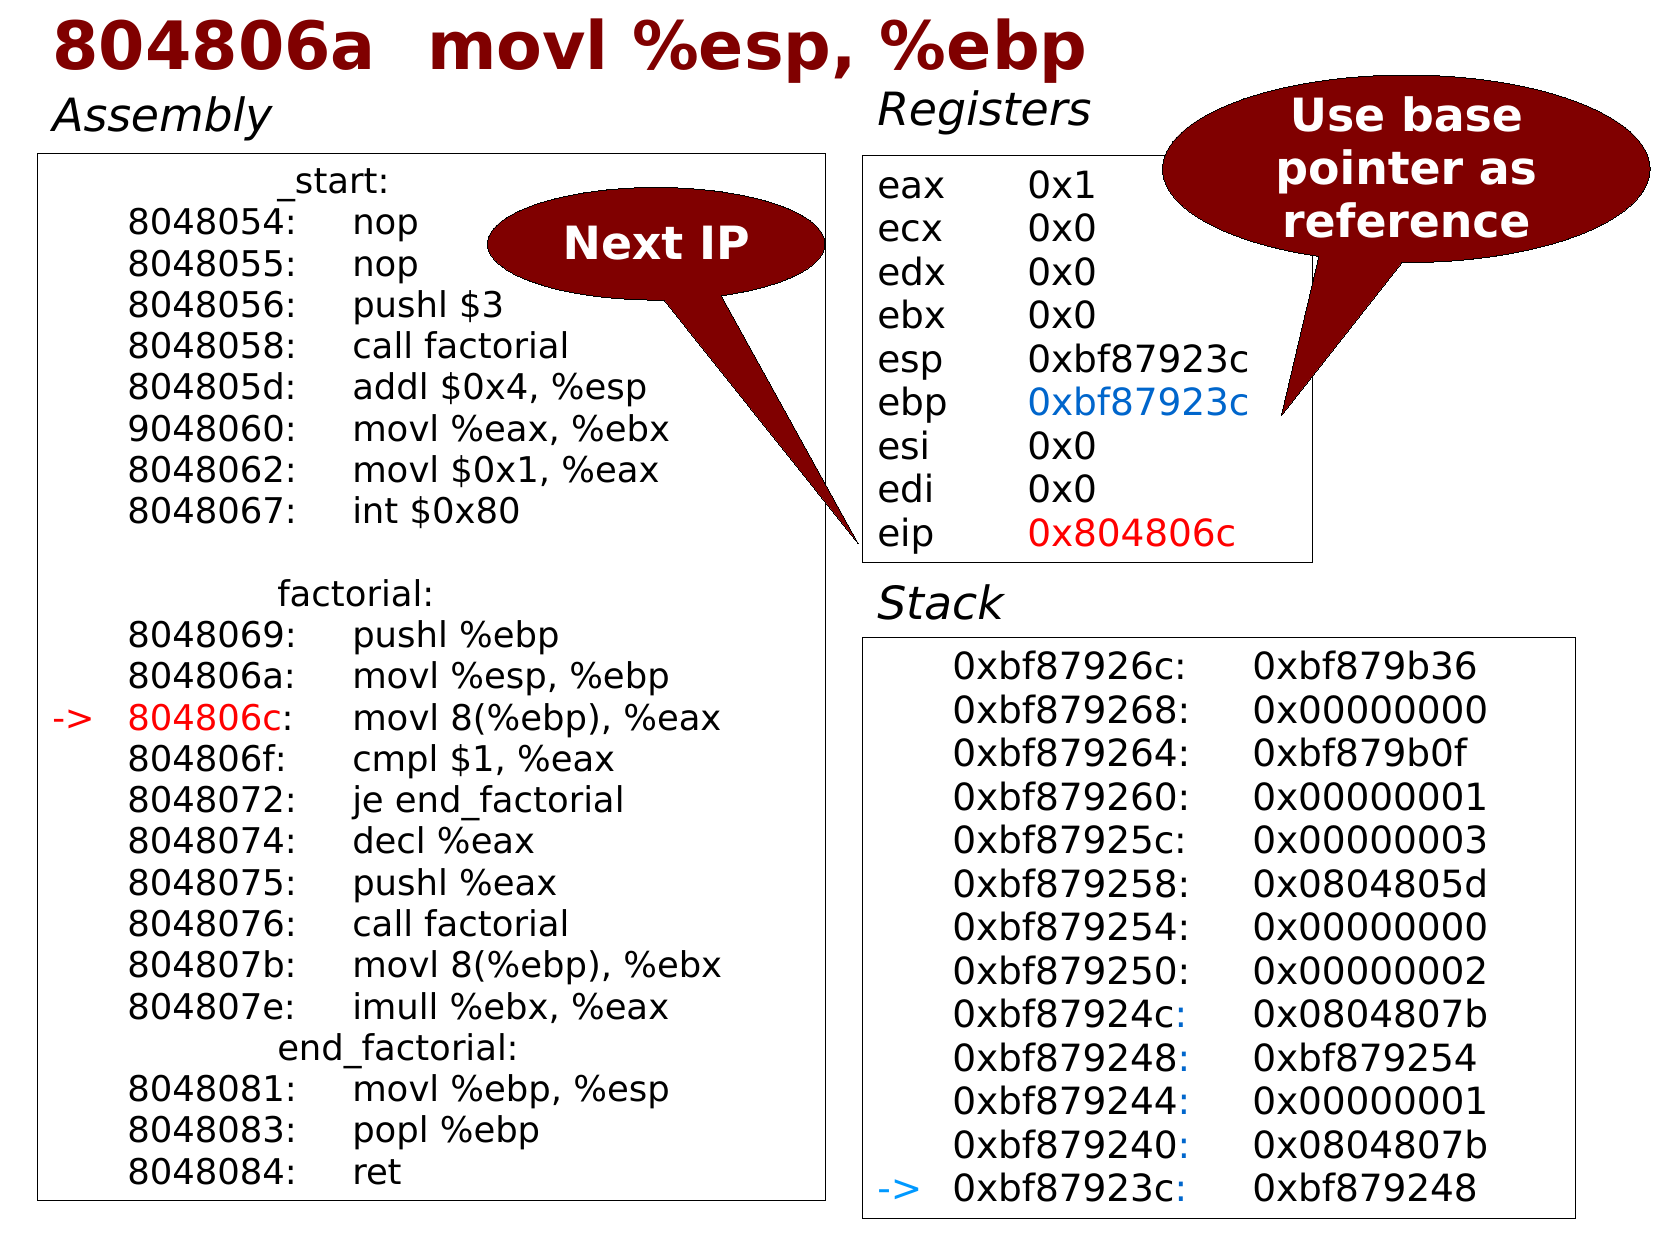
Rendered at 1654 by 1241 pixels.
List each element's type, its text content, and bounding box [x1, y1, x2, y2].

text_box Use base pointer as reference [1162, 75, 1651, 416]
text_box eax 0x1 ecx 0x0 edx 0x0 ebx 0x0 esp 0xbf87923c ebp 0xbf87923c esi 0x0 edi 0x0 eip 0x804806c [862, 155, 1313, 563]
text_box _start: 8048054: nop 8048055: nop 8048056: pushl $3 8048058: call factorial 804805d: addl $0x4, %esp 9048060: movl %eax, %ebx 8048062: movl $0x1, %eax 8048067: int $0x80 factorial: 8048069: pushl %ebp 804806a: movl %esp, %ebp -> 804806c: movl 8(%ebp), %eax 804806f: cmpl $1, %eax 8048072: je end_factorial 8048074: decl %eax 8048075: pushl %eax 8048076: call factorial 804807b: movl 8(%ebp), %ebx 804807e: imull %ebx, %eax end_factorial: 8048081: movl %ebp, %esp 8048083: popl %ebp 8048084: ret [37, 153, 826, 1201]
text_box Assembly [37, 81, 301, 151]
text_box 0xbf87926c: 0xbf879b36 0xbf879268: 0x00000000 0xbf879264: 0xbf879b0f 0xbf879260: 0x00000001 0xbf87925c: 0x00000003 0xbf879258: 0x0804805d 0xbf879254: 0x00000000 0xbf879250: 0x00000002 0xbf87924c: 0x0804807b 0xbf879248: 0xbf879254 0xbf879244: 0x00000001 0xbf879240: 0x0804807b -> 0xbf87923c: 0xbf879248 [862, 637, 1576, 1219]
text_box 804806a movl %esp, %ebp [37, 0, 1388, 93]
text_box Registers [862, 75, 1126, 144]
text_box Next IP [487, 187, 859, 544]
text_box Stack [862, 569, 1051, 638]
